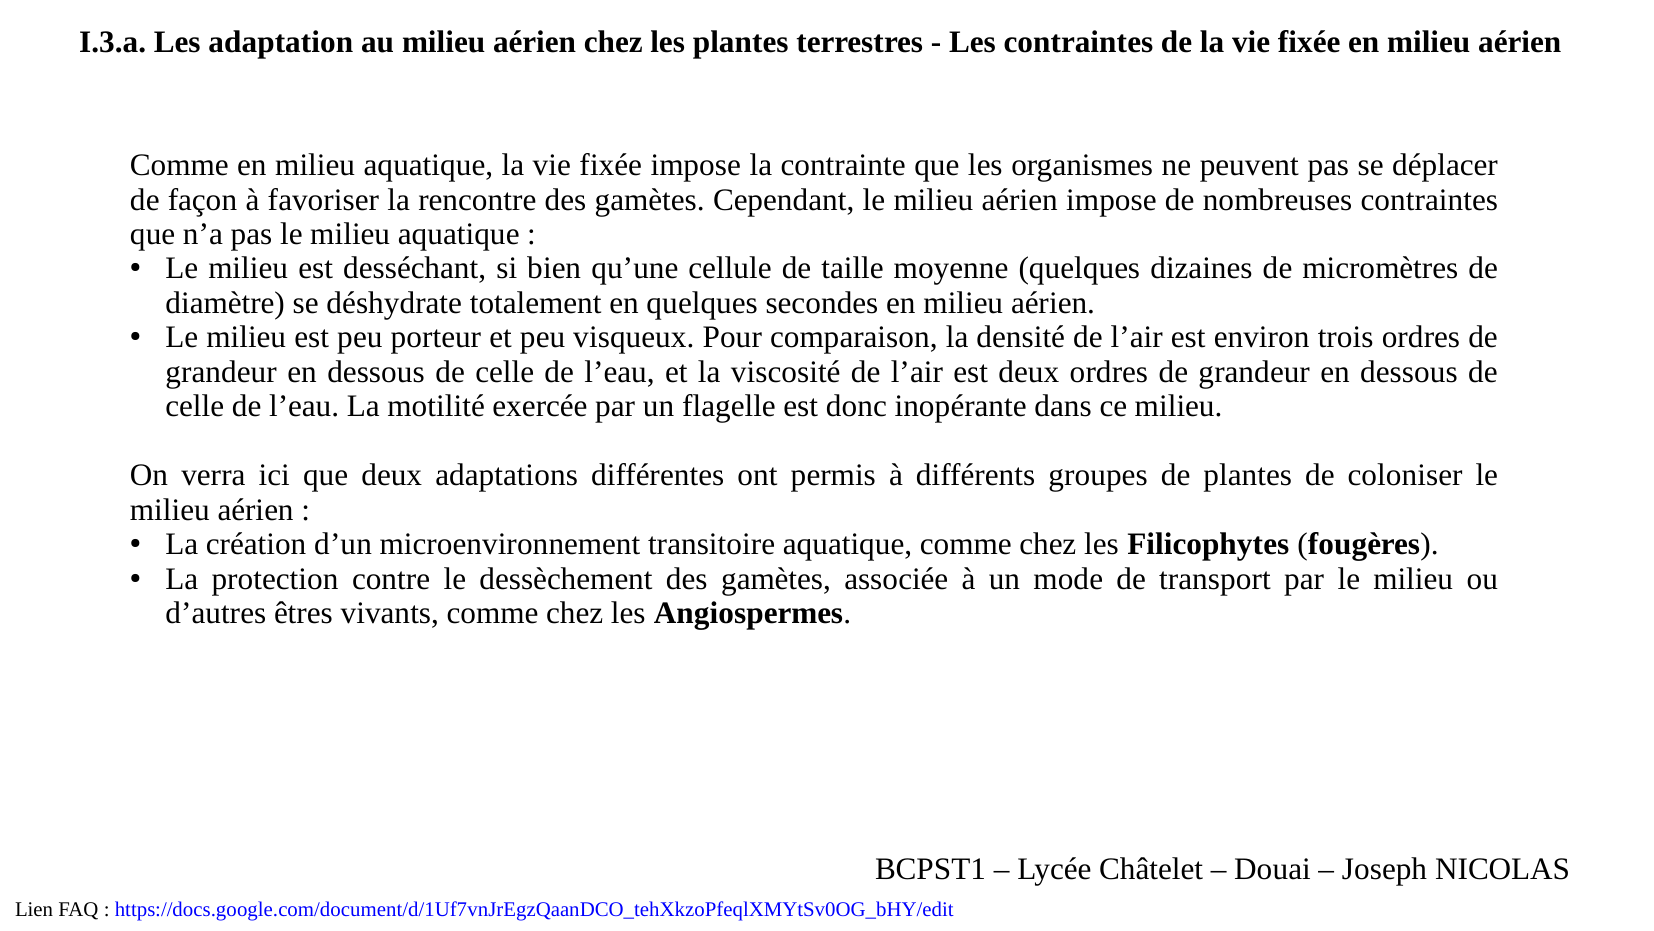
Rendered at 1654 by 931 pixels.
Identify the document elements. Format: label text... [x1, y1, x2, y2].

text_box Lien FAQ : https://docs.google.com/document/d/1Uf7vnJrEgzQaanDCO_tehXkzoPfeqlXMYtSv0OG_bHY/edit [0, 897, 129, 931]
text_box Comme en milieu aquatique, la vie fixée impose la contrainte que les organismes ne peuvent pas se déplacer de façon à favoriser la rencontre des gamètes. Cependant, le milieu aérien impose de nombreuses contraintes que n’a pas le milieu aquatique : Le milieu est desséchant, si bien qu’une cellule de taille moyenne (quelques dizaines de micromètres de diamètre) se déshydrate totalement en quelques secondes en milieu aérien. Le milieu est peu porteur et peu visqueux. Pour comparaison, la densité de l’air est environ trois ordres de grandeur en dessous de celle de l’eau, et la viscosité de l’air est deux ordres de grandeur en dessous de celle de l’eau. La motilité exercée par un flagelle est donc inopérante dans ce milieu. On verra ici que deux adaptations différentes ont permis à différents groupes de plantes de coloniser le milieu aérien : La création d’un microenvironnement transitoire aquatique, comme chez les Filicophytes (fougères). La protection contre le dessèchement des gamètes, associée à un mode de transport par le milieu ou d’autres êtres vivants, comme chez les Angiospermes. [129, 147, 1501, 931]
text_box I.3.a. Les adaptation au milieu aérien chez les plantes terrestres - Les contraintes de la vie fixée en milieu aérien [59, 5, 1572, 78]
text_box BCPST1 – Lycée Châtelet – Douai – Joseph NICOLAS [1501, 832, 1571, 905]
